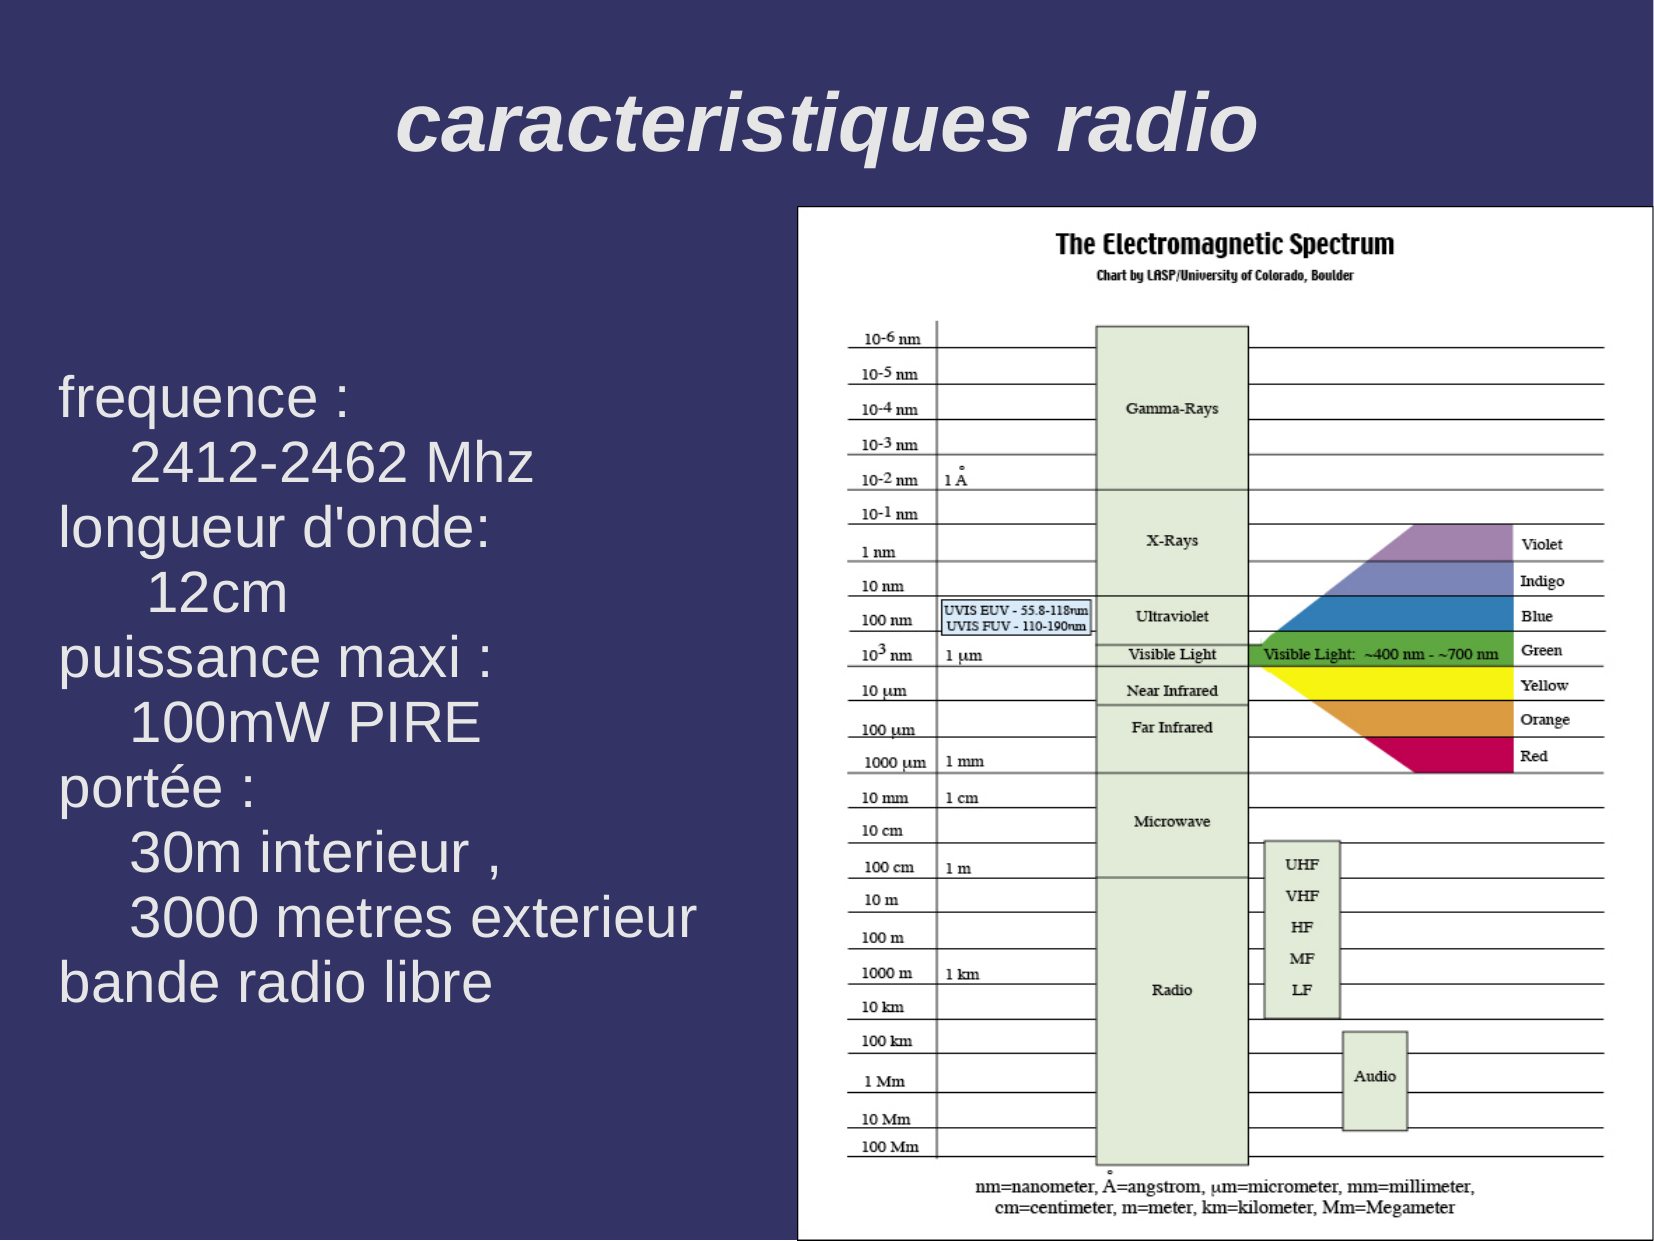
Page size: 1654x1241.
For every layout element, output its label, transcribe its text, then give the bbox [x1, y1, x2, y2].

picture [797, 206, 1654, 1241]
title caracteristiques radio [121, 19, 1534, 227]
list frequence : 2412-2462 Mhz longueur d'onde: 12cm puissance maxi : 100mW PIRE portée : 30m interieur , 3000 metres exterieur bande radio libre [0, 364, 797, 1147]
